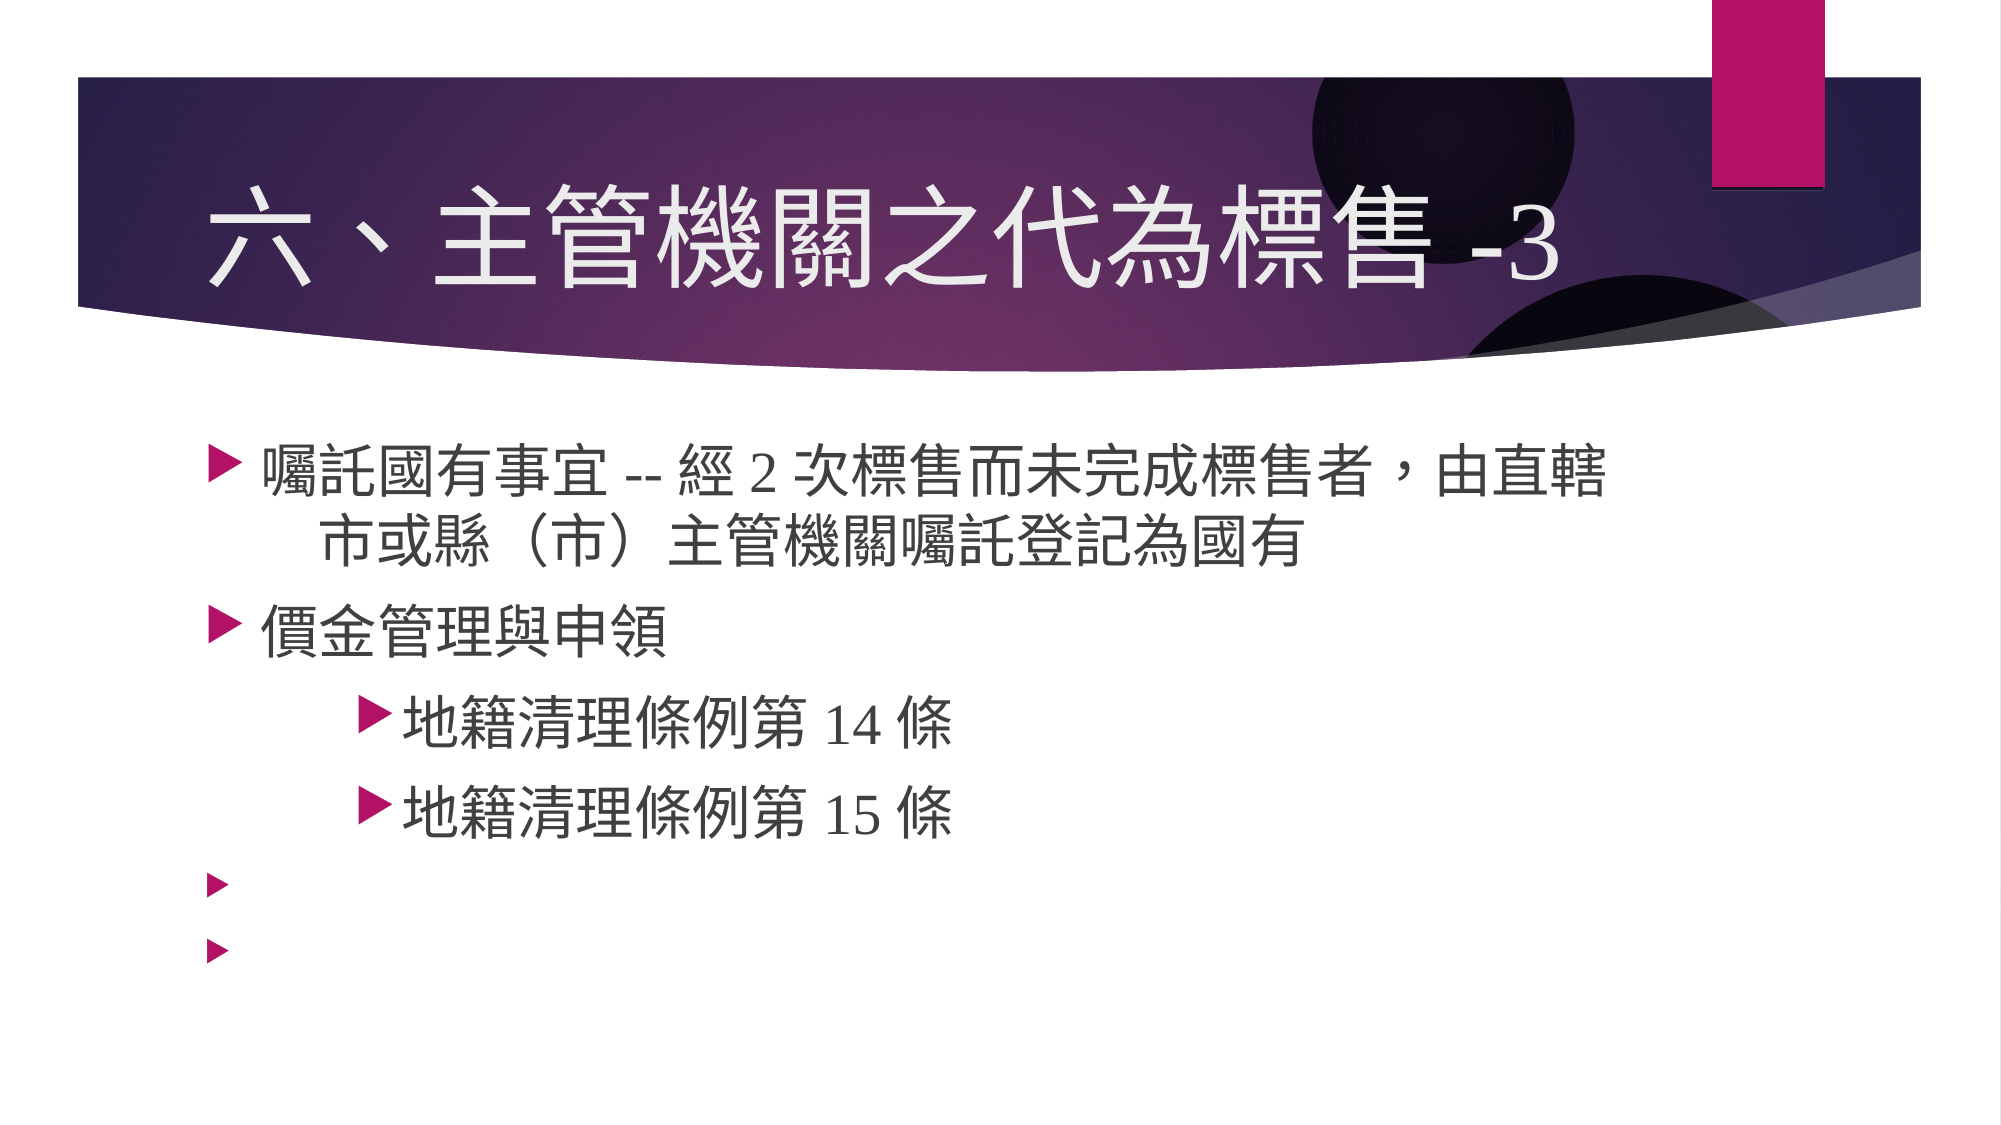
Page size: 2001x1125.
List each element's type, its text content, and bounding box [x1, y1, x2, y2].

list 囑託國有事宜--經2次標售而未完成標售者，由直轄市或縣（市）主管機關囑託登記為國有 價金管理與申領 地籍清理條例第14條 地籍清理條例第15條 [189, 427, 1638, 988]
title 六、主管機關之代為標售-3 [189, 159, 1627, 276]
